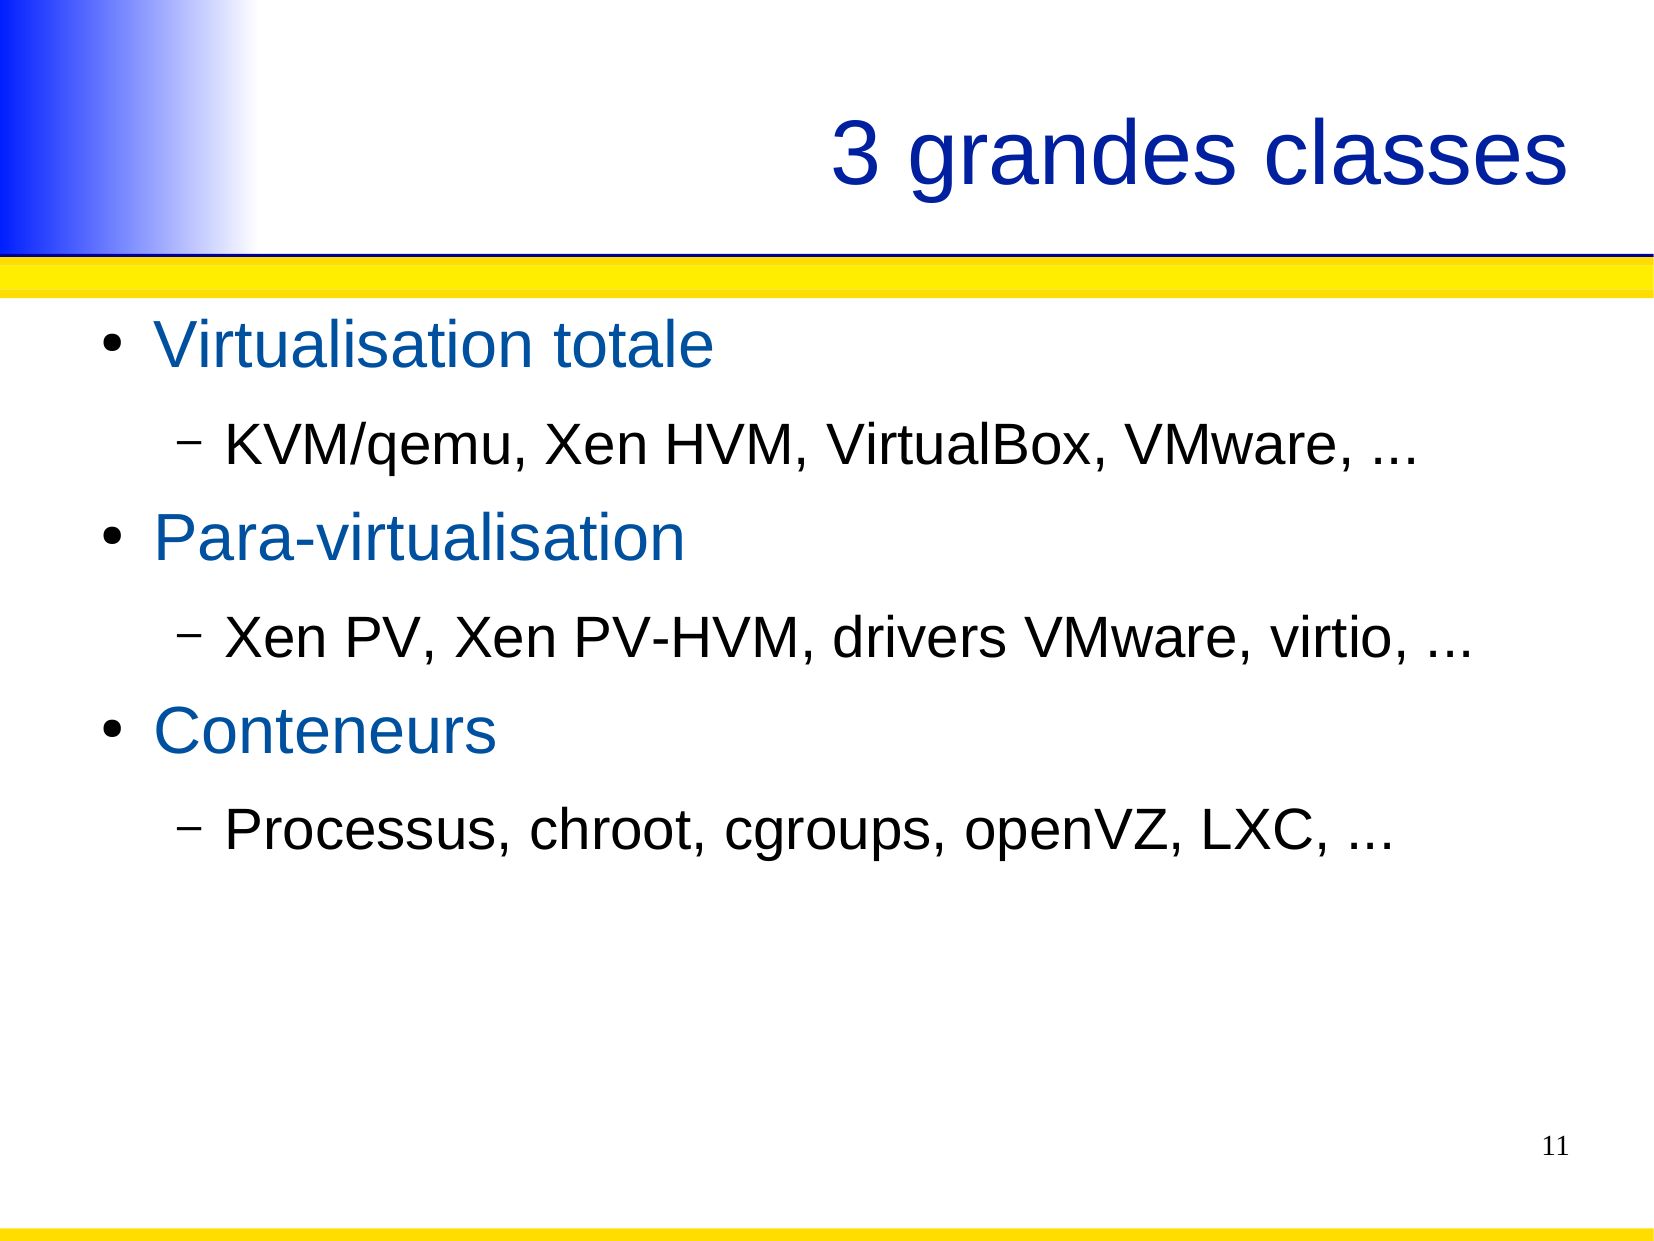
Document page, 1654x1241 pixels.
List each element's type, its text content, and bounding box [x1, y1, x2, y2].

list Virtualisation totale KVM/qemu, Xen HVM, VirtualBox, VMware, ... Para-virtualisation Xen PV, Xen PV-HVM, drivers VMware, virtio, ... Conteneurs Processus, chroot, cgroups, openVZ, LXC, ... [82, 307, 1571, 1126]
title 3 grandes classes [372, 49, 1571, 257]
